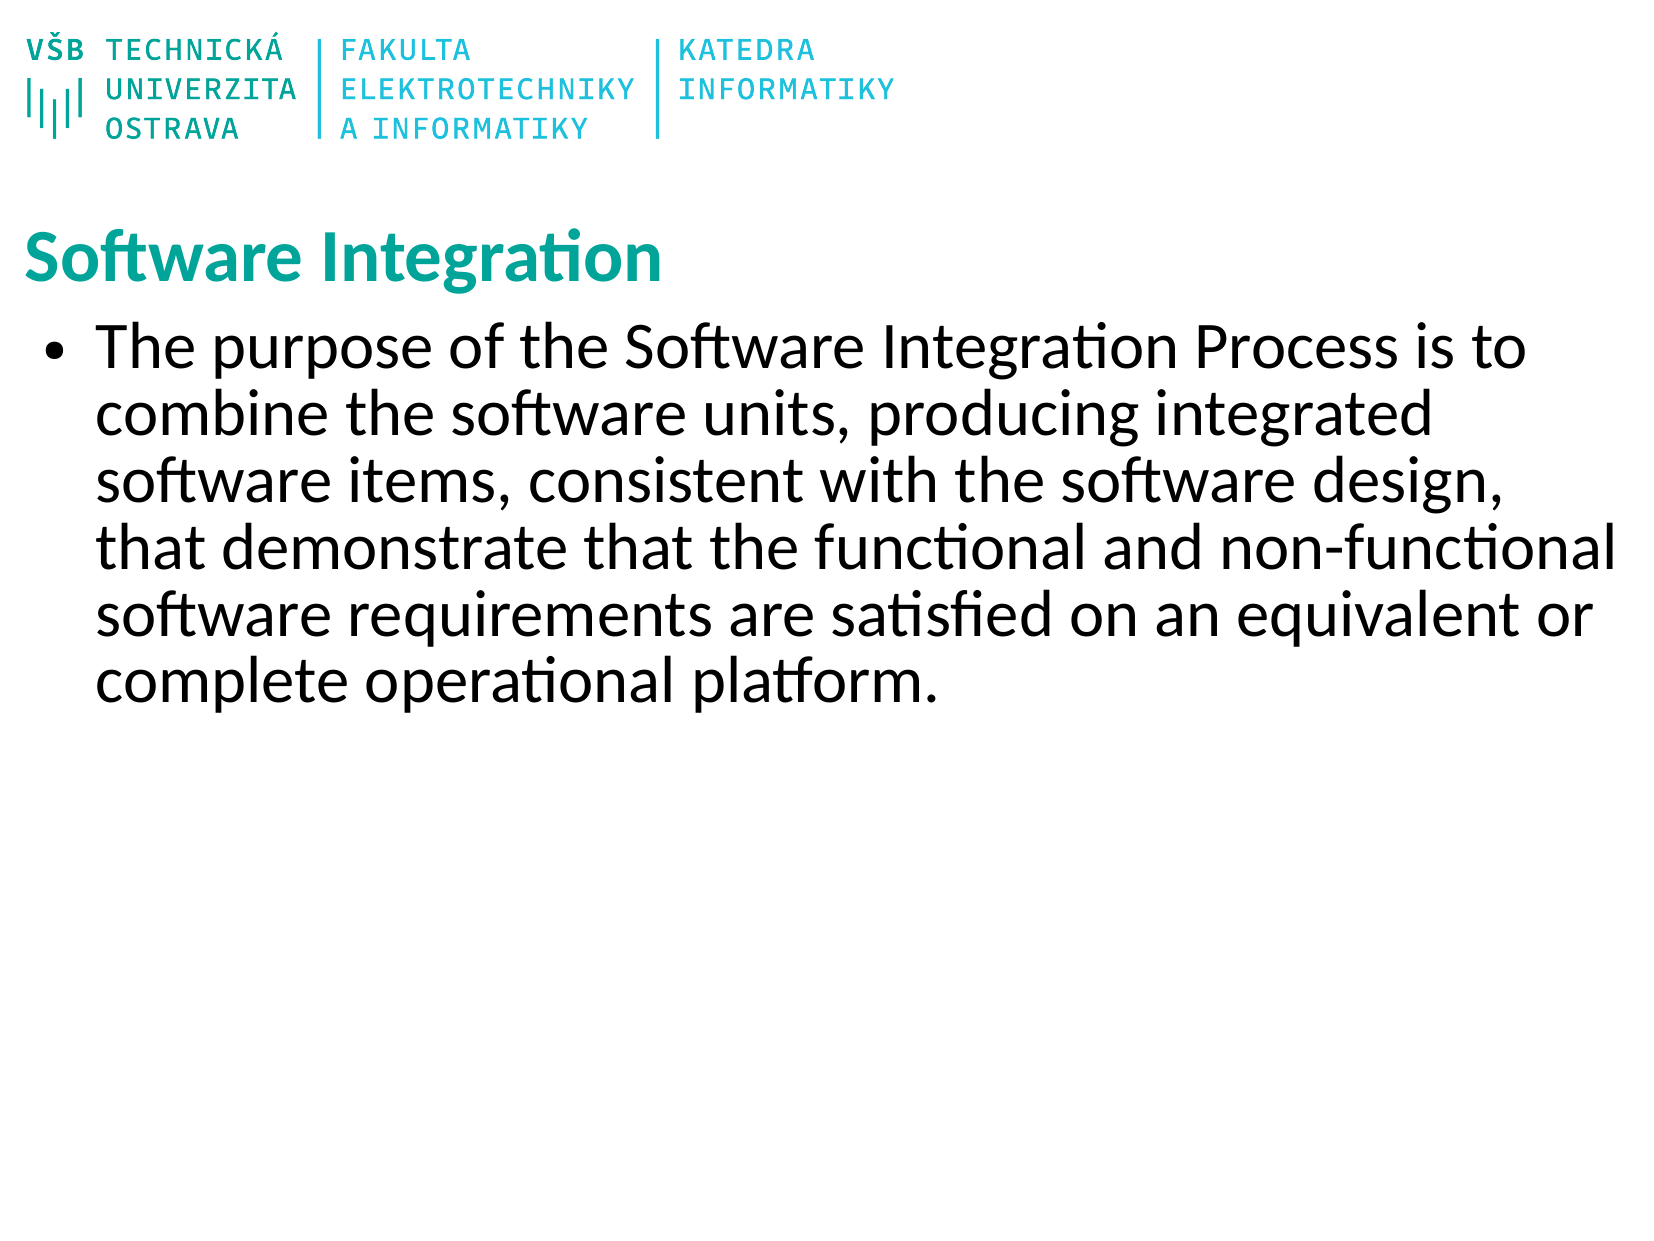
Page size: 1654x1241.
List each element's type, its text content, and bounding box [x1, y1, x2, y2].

title Software Integration [24, 169, 1629, 301]
list The purpose of the Software Integration Process is to combine the software units, producing integrated software items, consistent with the software design, that demonstrate that the functional and non-functional software requirements are satisfied on an equivalent or complete operational platform. [24, 318, 1629, 1146]
picture [26, 31, 894, 139]
